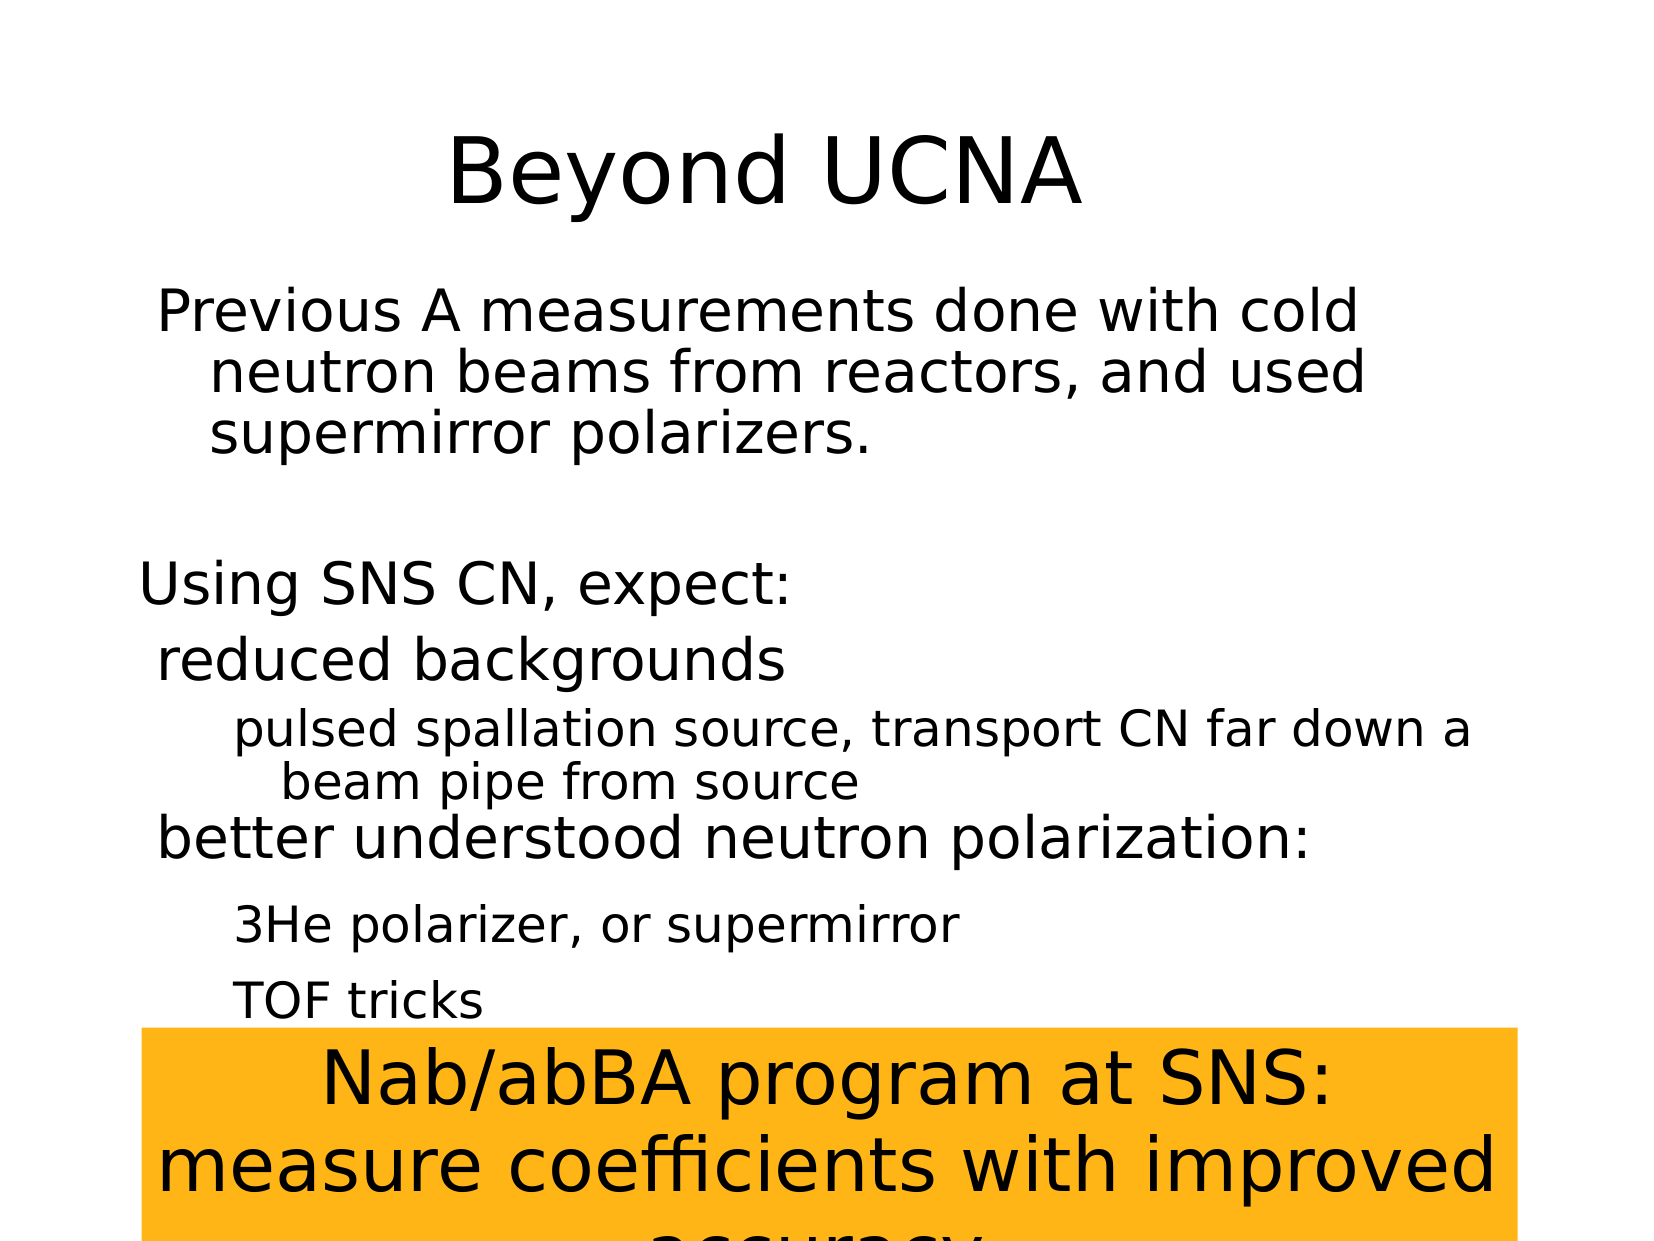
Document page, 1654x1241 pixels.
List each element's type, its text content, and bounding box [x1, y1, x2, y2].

text_box Nab/abBA program at SNS: measure coefficients with improved accuracy [141, 1027, 1518, 1217]
title Beyond UCNA [96, 42, 1433, 302]
list Previous A measurements done with cold neutron beams from reactors, and used supermirror polarizers. Using SNS CN, expect: reduced backgrounds pulsed spallation source, transport CN far down a beam pipe from source better understood neutron polarization: 3He polarizer, or supermirror TOF tricks [124, 275, 1530, 1108]
